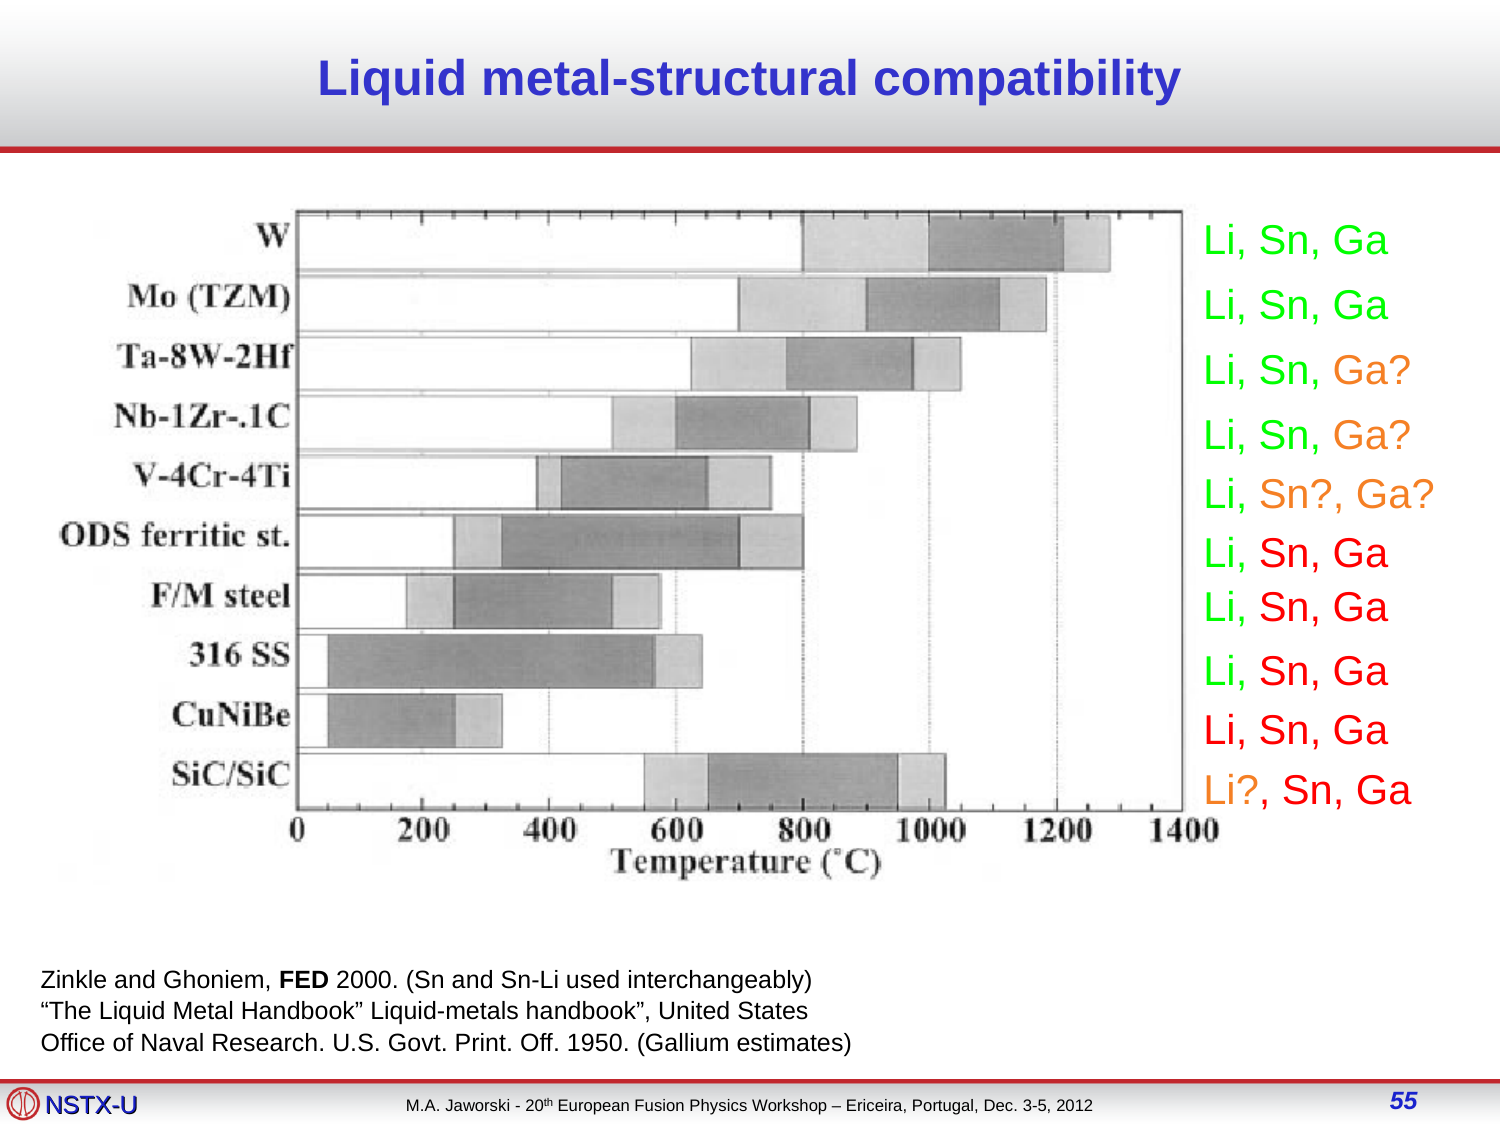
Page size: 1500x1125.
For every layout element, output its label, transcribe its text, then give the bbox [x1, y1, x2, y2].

text_box Li, Sn, Ga [1188, 203, 1451, 266]
text_box Li, Sn?, Ga? [1188, 457, 1500, 516]
text_box Li, Sn, Ga [1188, 570, 1500, 632]
text_box Zinkle and Ghoniem, FED 2000. (Sn and Sn-Li used interchangeably) “The Liquid Metal Handbook” Liquid-metals handbook”, United States Office of Naval Research. U.S. Govt. Print. Off. 1950. (Gallium estimates) [25, 955, 889, 1065]
text_box Li, Sn, Ga? [1188, 398, 1451, 457]
title Liquid metal-structural compatibility [0, 0, 1500, 158]
text_box Li, Sn, Ga [1188, 694, 1500, 753]
text_box 55 [1374, 1076, 1500, 1124]
text_box Li, Sn, Ga [1188, 634, 1500, 694]
text_box Li?, Sn, Ga [1188, 753, 1500, 815]
picture [42, 187, 1238, 897]
text_box Li, Sn, Ga [1188, 268, 1451, 330]
text_box Li, Sn, Ga? [1188, 333, 1451, 396]
text_box Li, Sn, Ga [1188, 516, 1500, 570]
